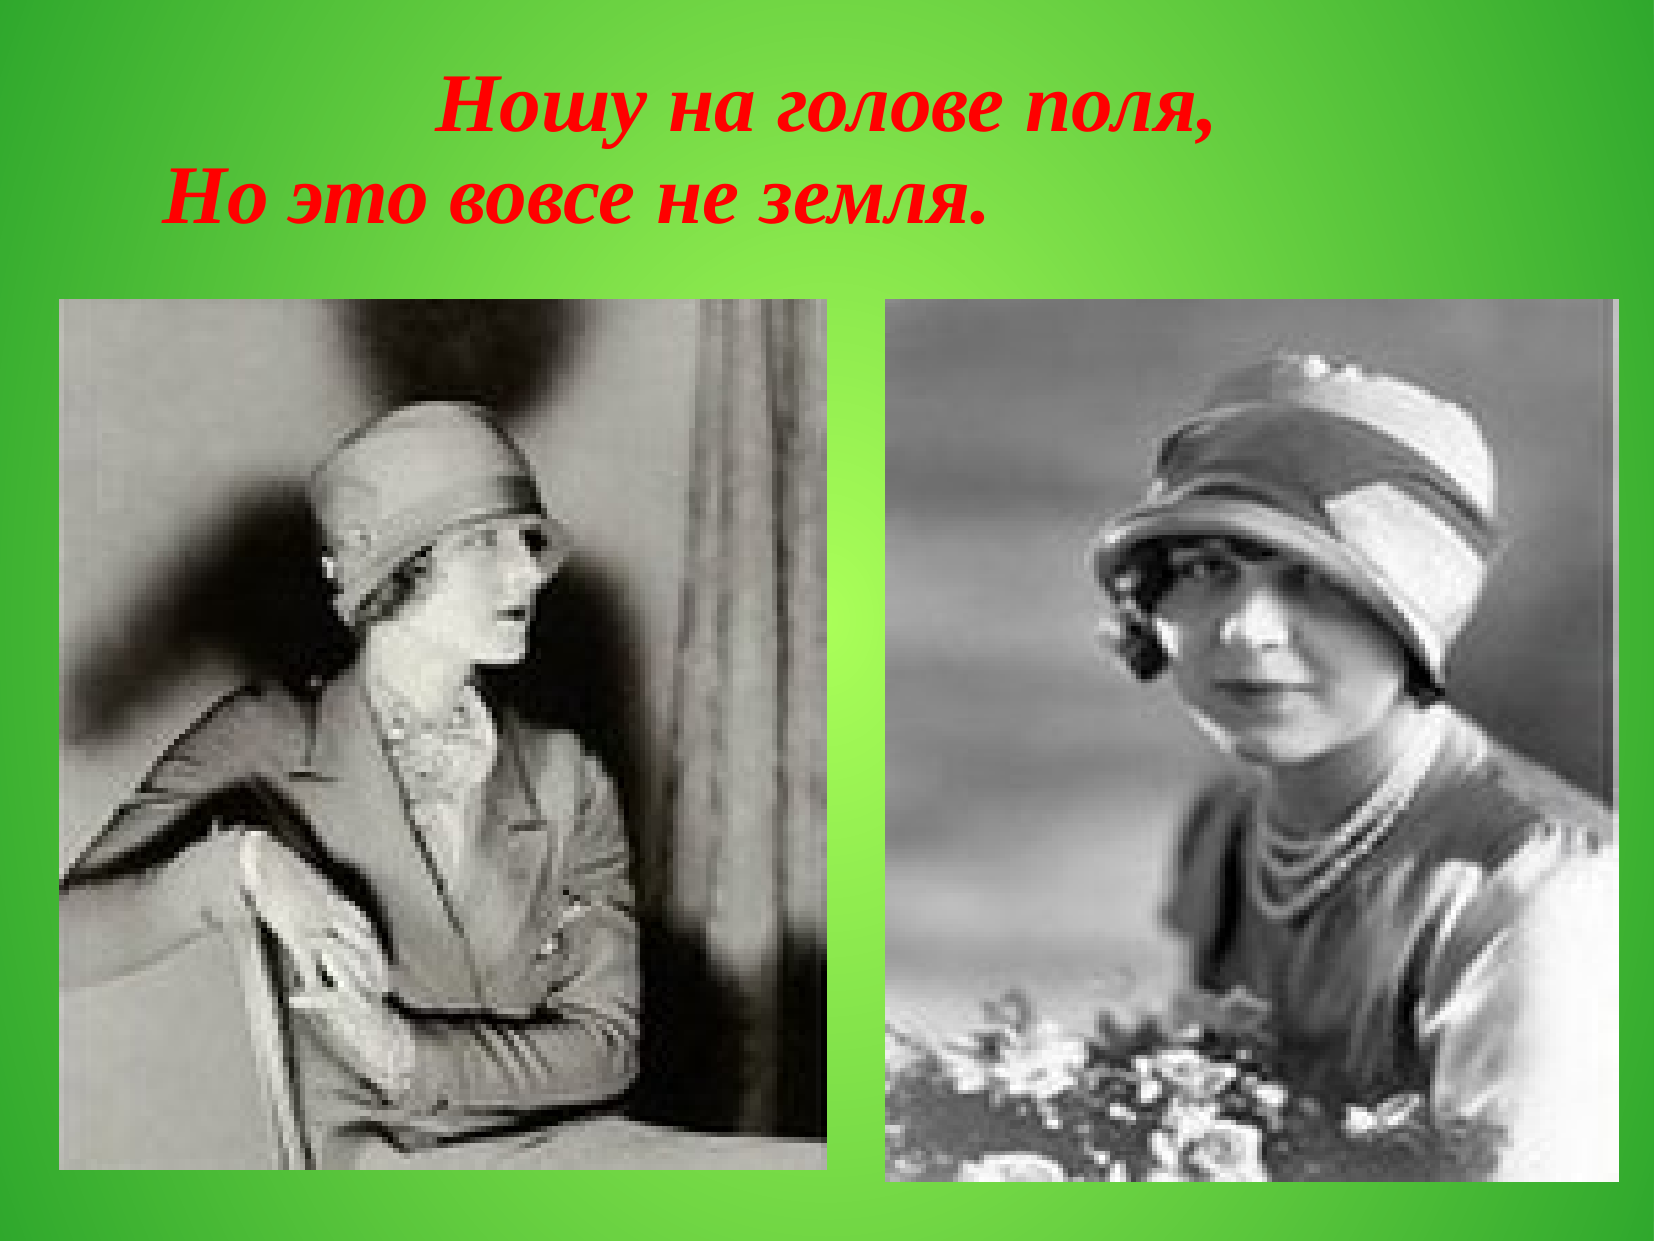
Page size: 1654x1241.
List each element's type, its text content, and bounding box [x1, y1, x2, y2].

picture [885, 299, 1619, 1182]
title Ношу на голове поля, Но это вовсе не земля. [82, 47, 1571, 252]
picture [59, 299, 827, 1170]
